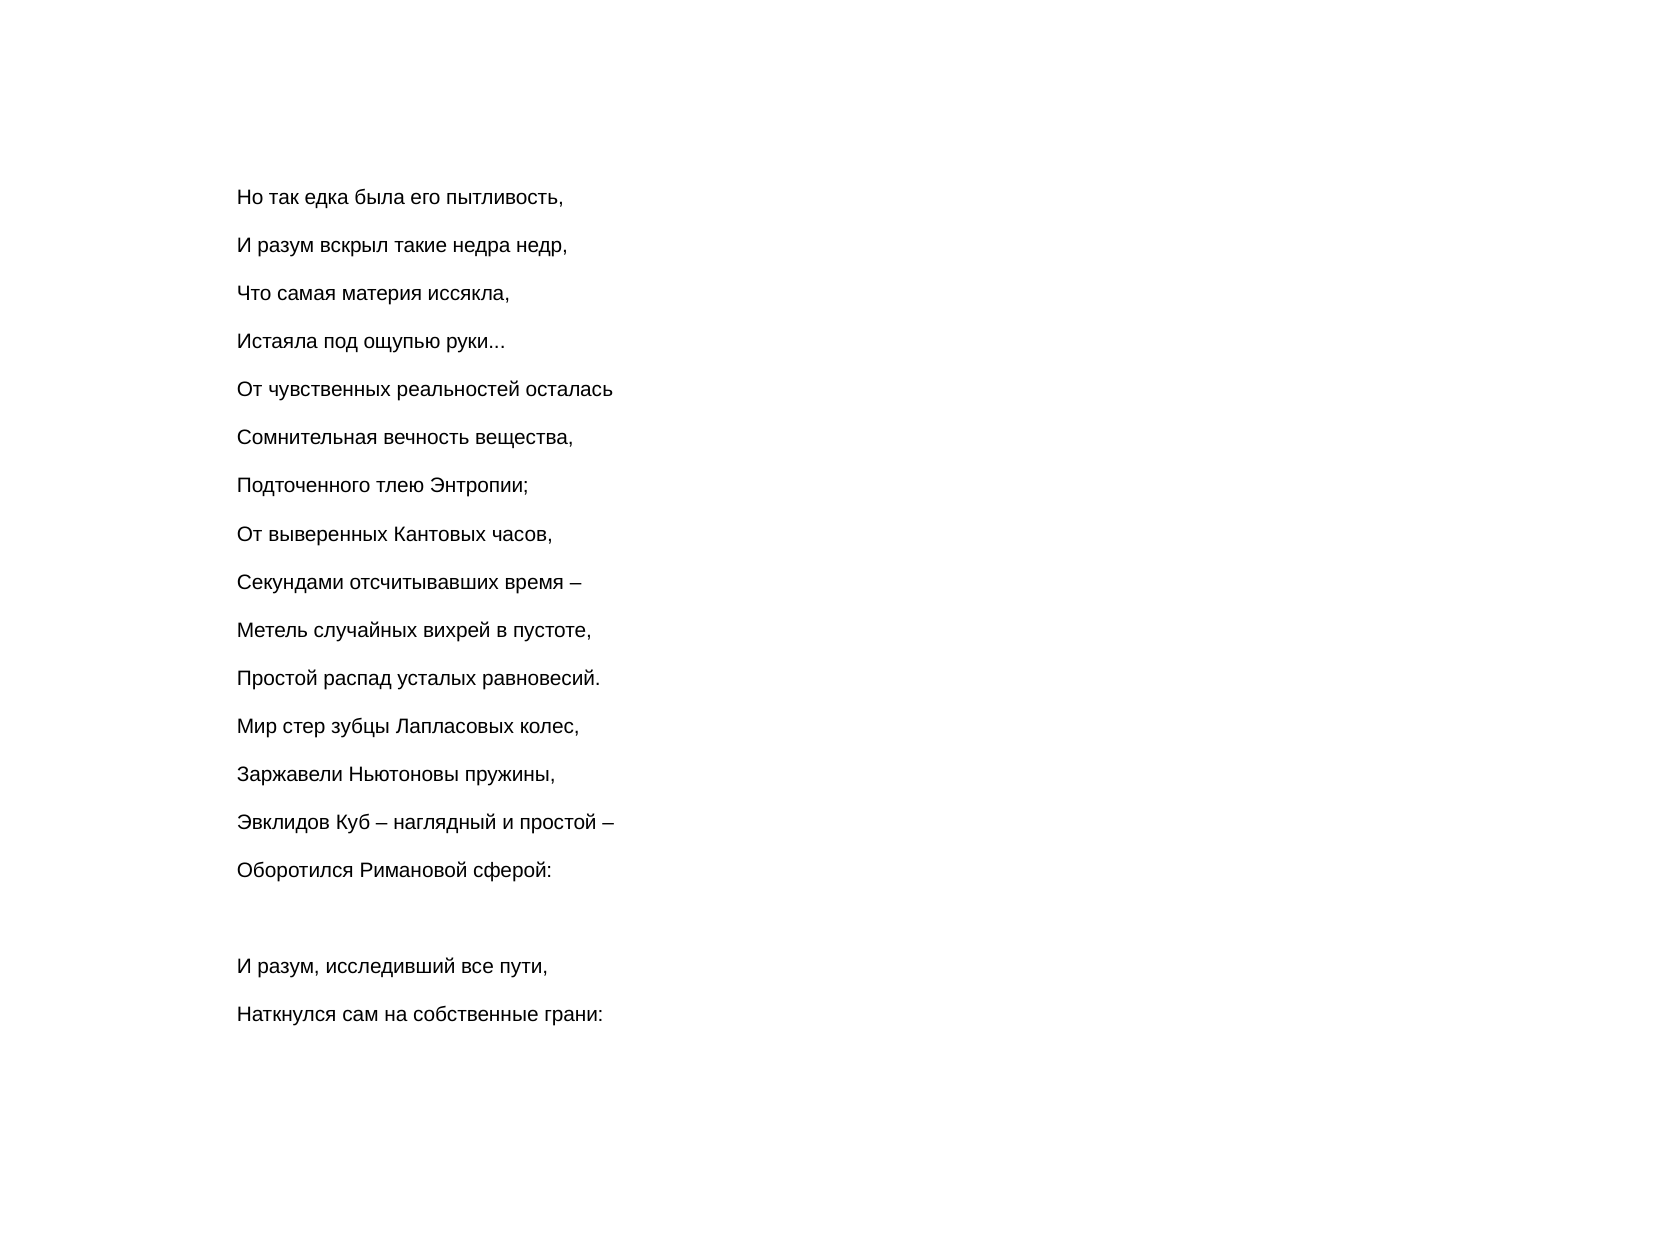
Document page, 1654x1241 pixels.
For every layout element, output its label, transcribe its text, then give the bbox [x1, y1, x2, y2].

text_box Но так едка была его пытливость, И разум вскрыл такие недра недр, Что самая материя иссякла, Истаяла под ощупью руки... От чувственных реальностей осталась Сомнительная вечность вещества, Подточенного тлею Энтропии; От выверенных Кантовых часов, Секундами отсчитывавших время – Метель случайных вихрей в пустоте, Простой распад усталых равновесий. Мир стер зубцы Лапласовых колес, Заржавели Ньютоновы пружины, Эвклидов Куб – наглядный и простой – Оборотился Римановой сферой: И разум, исследивший все пути, Наткнулся сам на собственные грани: [222, 178, 696, 1131]
